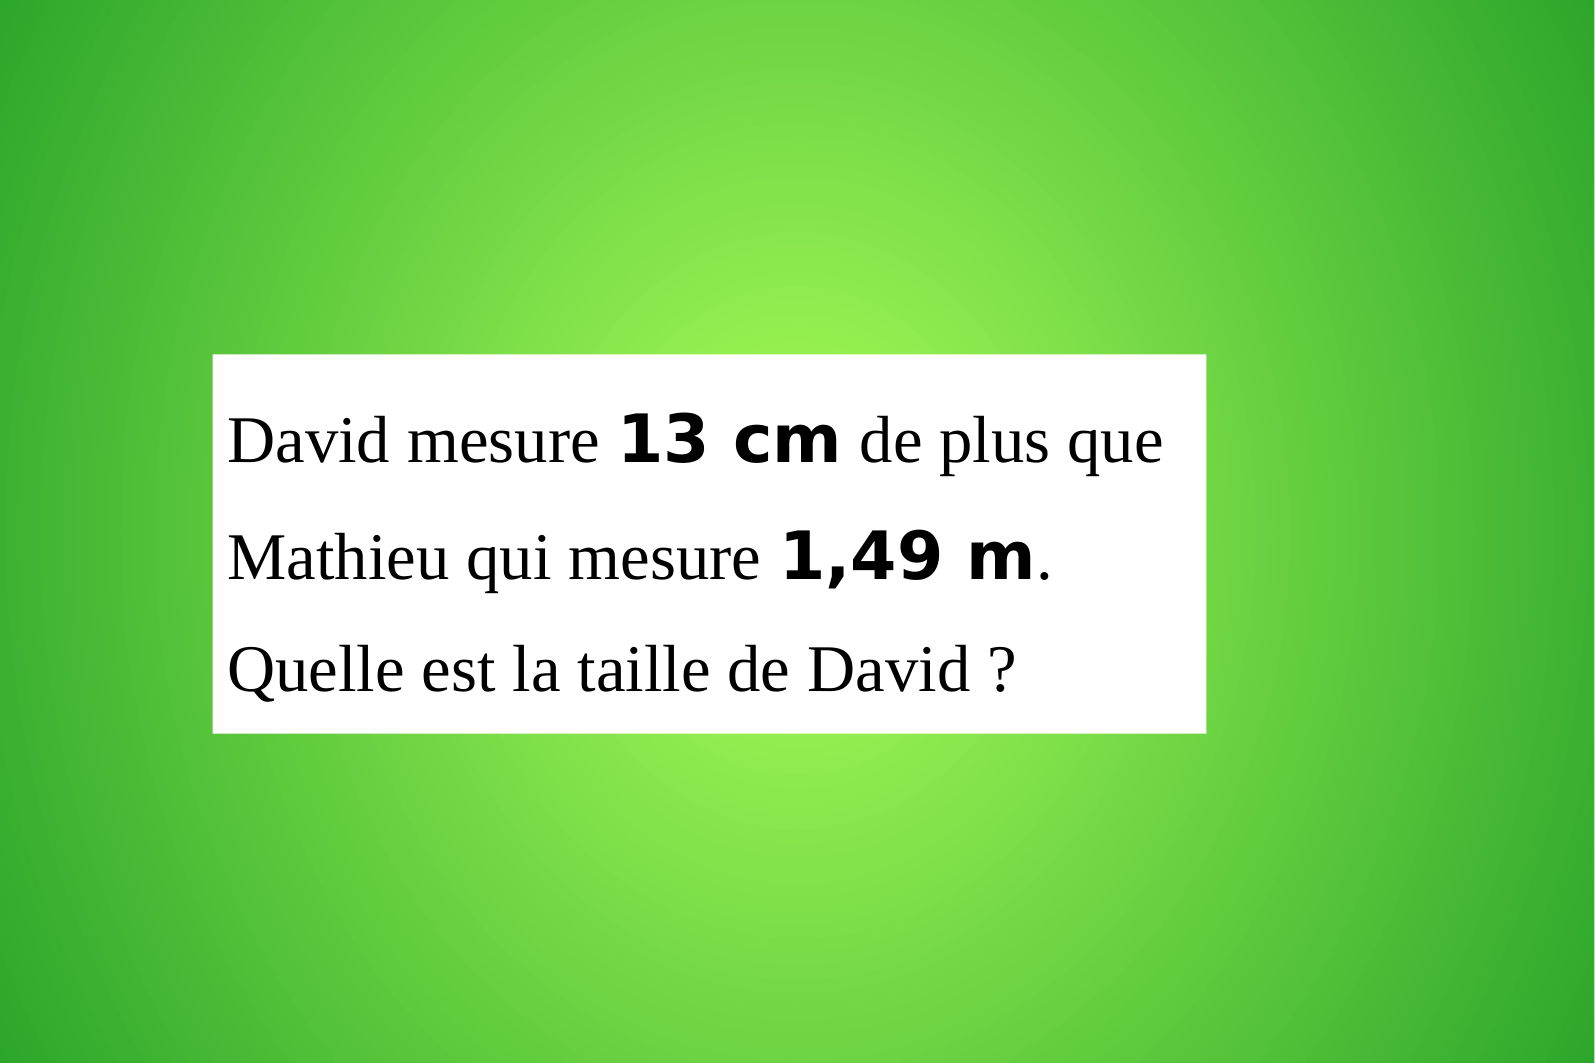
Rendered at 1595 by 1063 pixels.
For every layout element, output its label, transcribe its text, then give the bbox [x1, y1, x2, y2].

picture [0, 0, 1595, 1063]
text_box David mesure 13 cm de plus que Mathieu qui mesure 1,49 m. Quelle est la taille de David ? [212, 354, 1207, 734]
